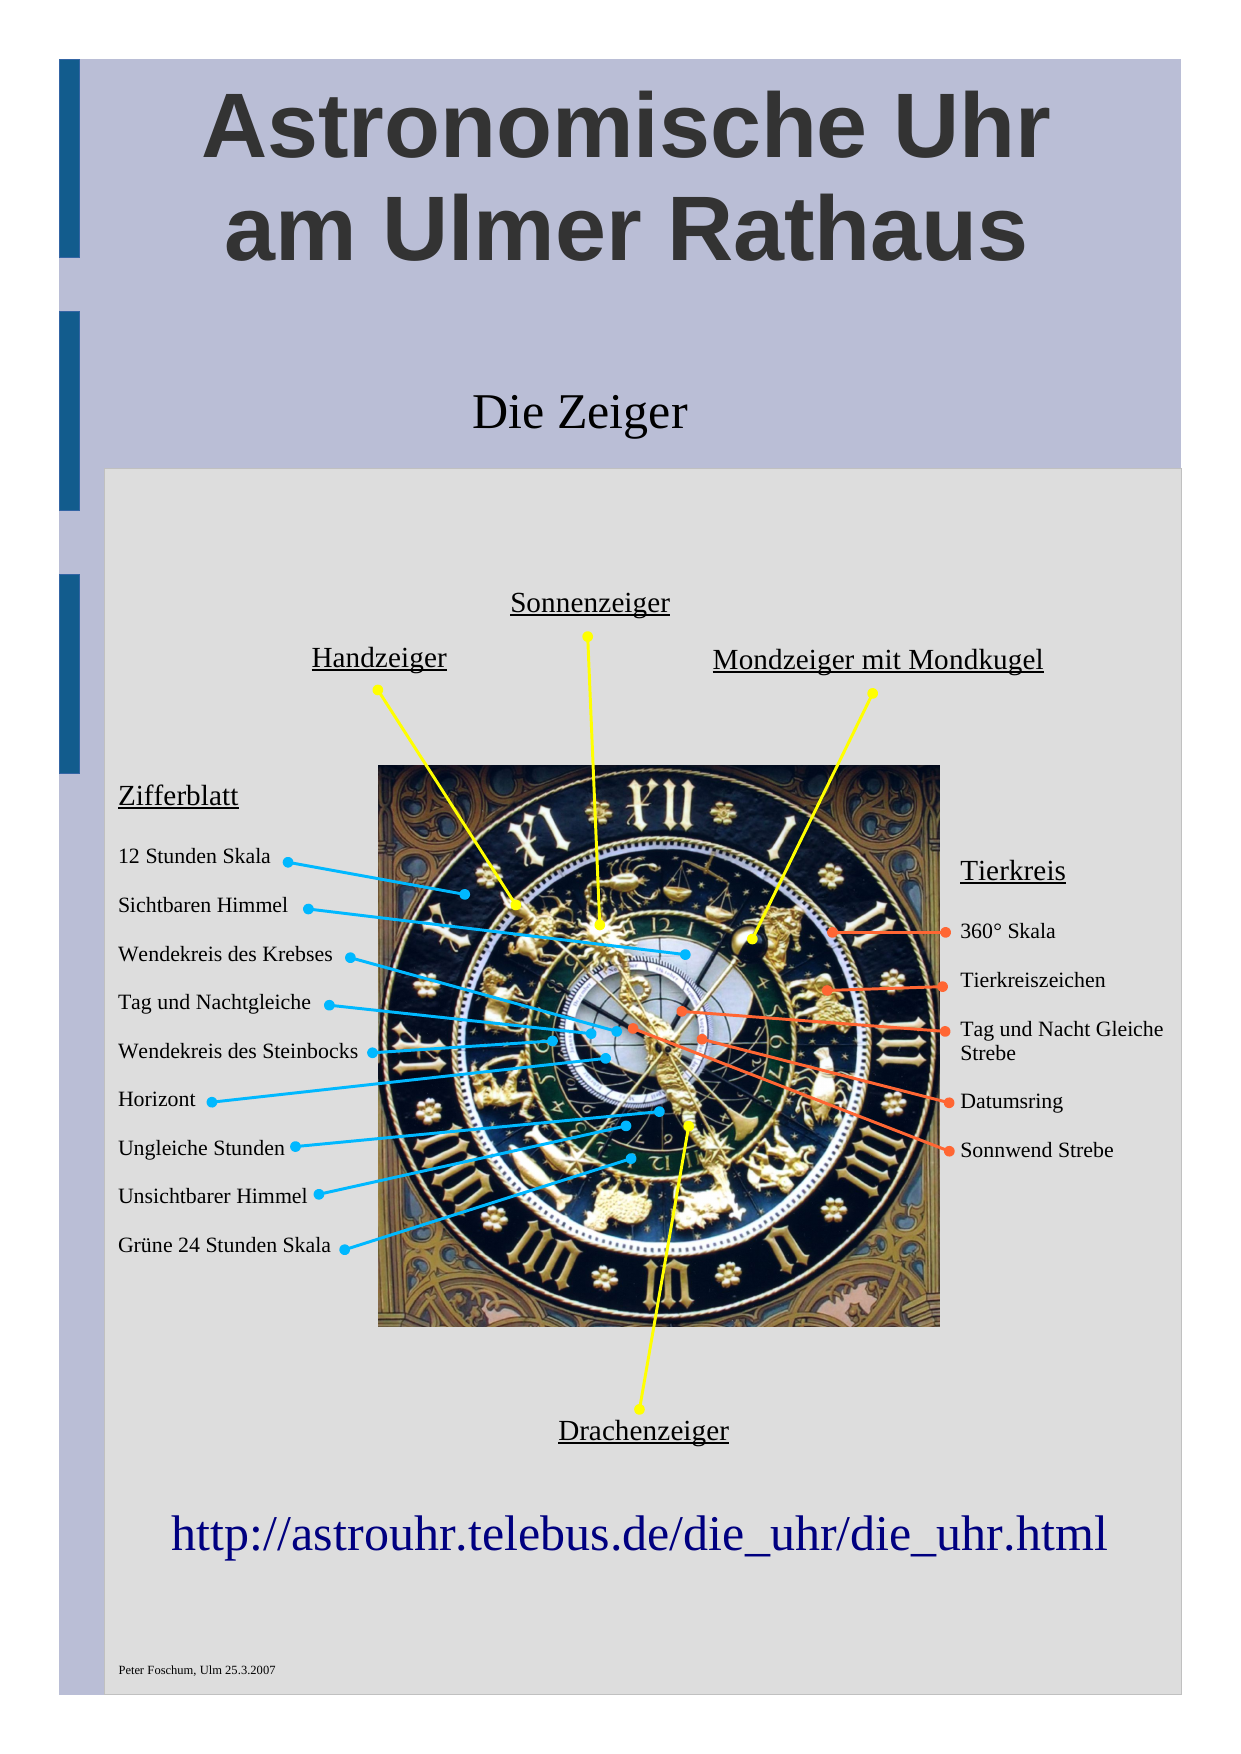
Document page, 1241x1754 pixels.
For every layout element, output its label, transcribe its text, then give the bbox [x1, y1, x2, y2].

text_box http://astrouhr.telebus.de/die_uhr/die_uhr.html [171, 1506, 1103, 1563]
text_box Die Zeiger [472, 383, 689, 440]
picture [378, 765, 940, 1328]
text_box Zifferblatt 12 Stunden Skala Sichtbaren Himmel Wendekreis des Krebses Tag und Nachtgleiche Wendekreis des Steinbocks Horizont Ungleiche Stunden Unsichtbarer Himmel Grüne 24 Stunden Skala [118, 779, 384, 1259]
text_box Handzeiger [311, 641, 448, 675]
picture [384, 970, 593, 1031]
text_box Drachenzeiger [558, 1414, 730, 1448]
text_box Sonnenzeiger [510, 586, 671, 620]
text_box Tierkreis 360° Skala Tierkreiszeichen Tag und Nacht Gleiche Strebe Datumsring Sonnwend Strebe [960, 854, 1182, 1188]
text_box Peter Foschum, Ulm 25.3.2007 [118, 1663, 276, 1678]
title Astronomische Uhr am Ulmer Rathaus [147, 59, 1106, 296]
text_box Mondzeiger mit Mondkugel [712, 643, 1045, 677]
